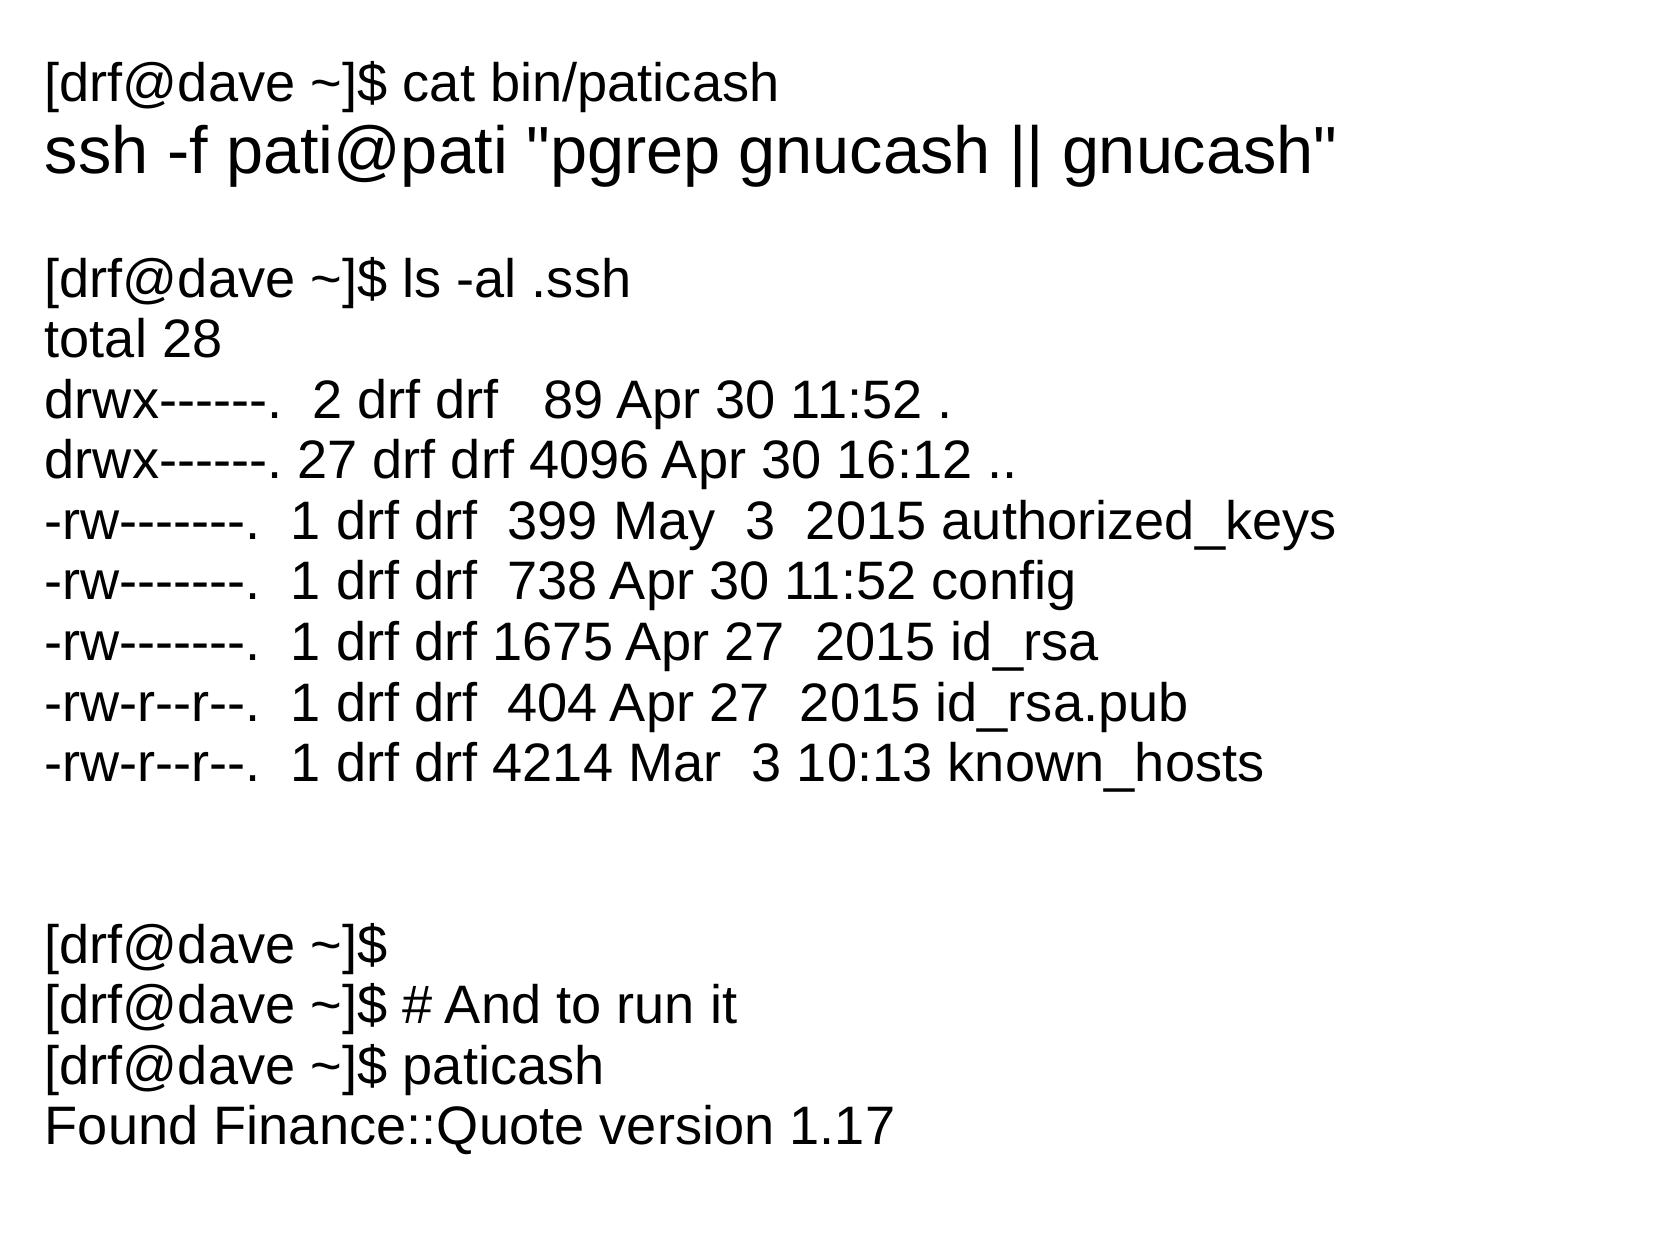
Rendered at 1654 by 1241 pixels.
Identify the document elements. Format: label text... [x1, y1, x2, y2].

text_box [drf@dave ~]$ cat bin/paticash ssh -f pati@pati "pgrep gnucash || gnucash" [drf@dave ~]$ ls -al .ssh total 28 drwx------. 2 drf drf 89 Apr 30 11:52 . drwx------. 27 drf drf 4096 Apr 30 16:12 .. -rw-------. 1 drf drf 399 May 3 2015 authorized_keys -rw-------. 1 drf drf 738 Apr 30 11:52 config -rw-------. 1 drf drf 1675 Apr 27 2015 id_rsa -rw-r--r--. 1 drf drf 404 Apr 27 2015 id_rsa.pub -rw-r--r--. 1 drf drf 4214 Mar 3 10:13 known_hosts [drf@dave ~]$ [drf@dave ~]$ # And to run it [drf@dave ~]$ paticash Found Finance::Quote version 1.17 [30, 45, 1606, 1186]
